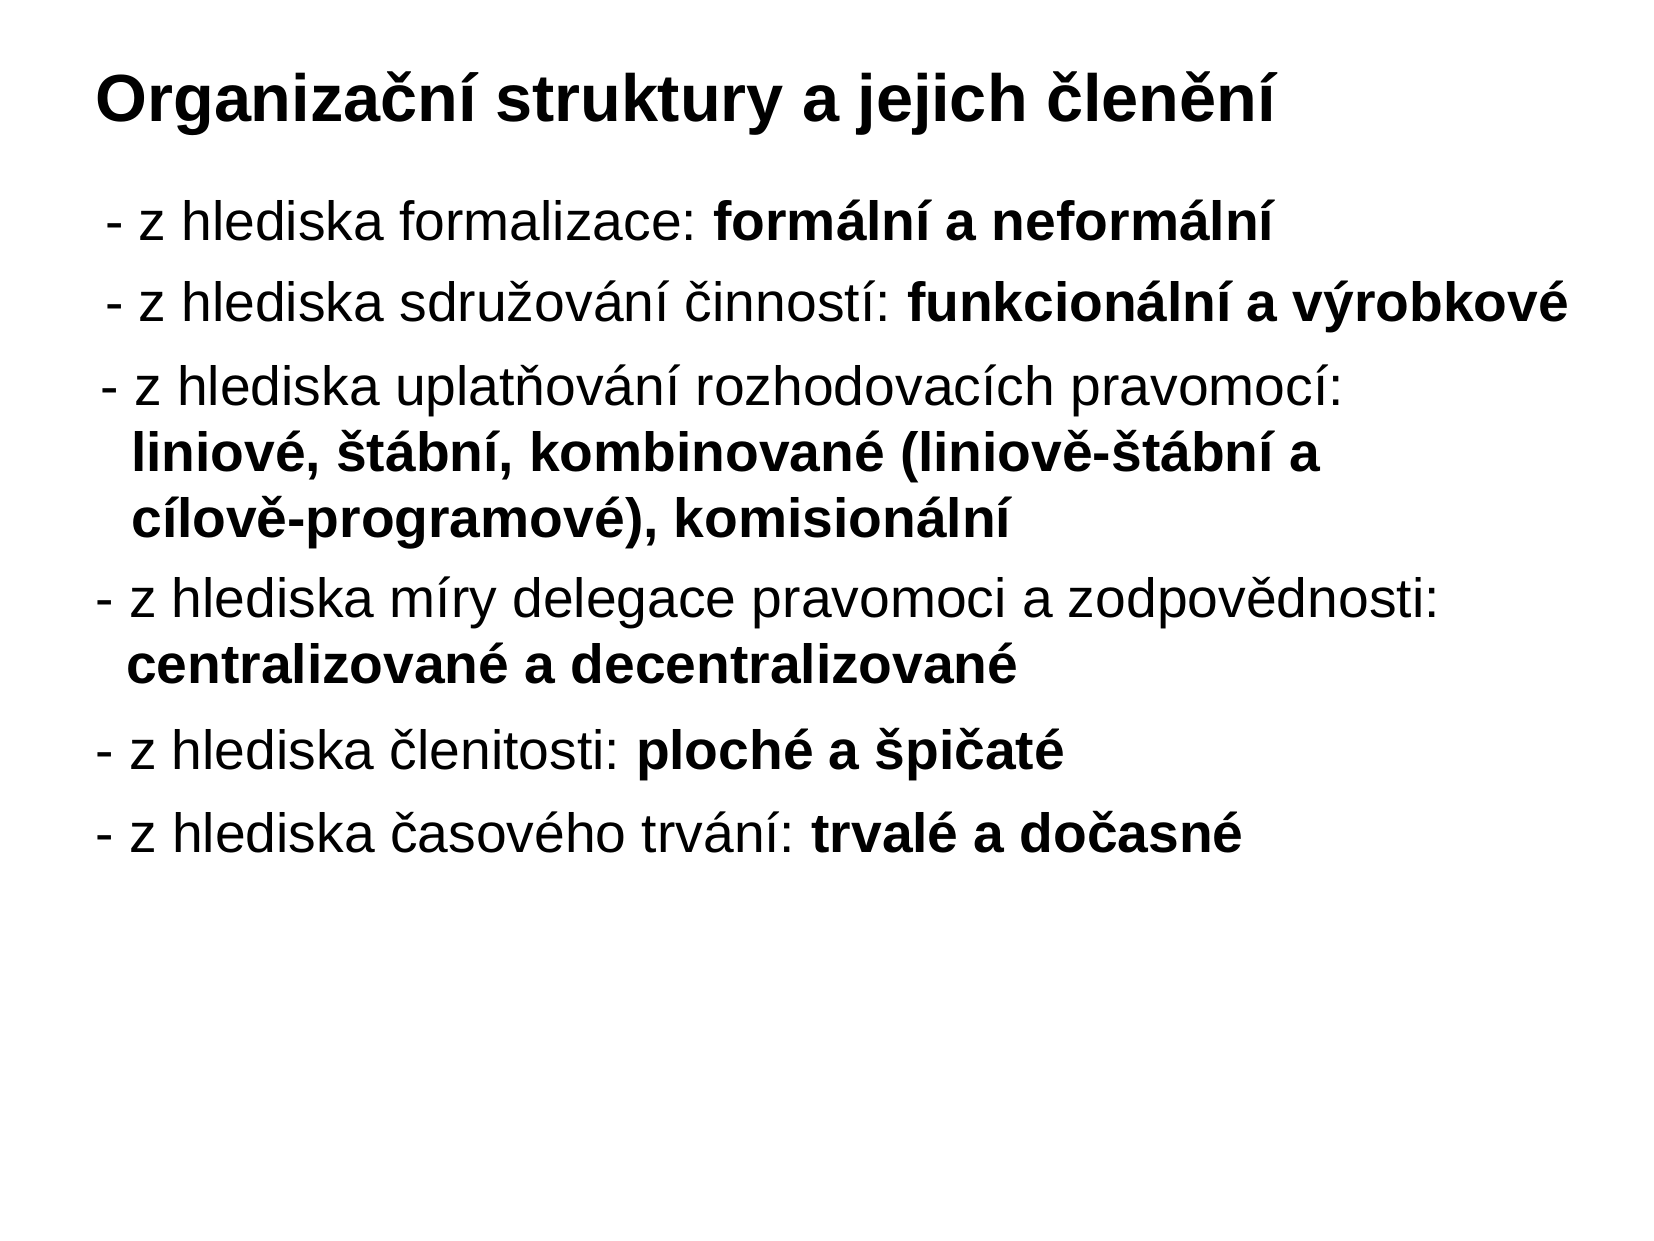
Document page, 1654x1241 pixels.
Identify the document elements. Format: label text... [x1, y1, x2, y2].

text_box Organizační struktury a jejich členění [45, 47, 1292, 143]
text_box - z hlediska časového trvání: trvalé a dočasné [45, 789, 1260, 872]
text_box - z hlediska míry delegace pravomoci a zodpovědnosti: centralizované a decentralizované [45, 554, 1472, 703]
text_box - z hlediska členitosti: ploché a špičaté [45, 706, 1081, 789]
text_box - z hlediska formalizace: formální a neformální [54, 177, 1290, 258]
text_box - z hlediska sdružování činností: funkcionální a výrobkové [54, 258, 1585, 341]
text_box - z hlediska uplatňování rozhodovacích pravomocí: liniové, štábní, kombinované (liniově-štábní a cílově-programové), komisionální [50, 342, 1376, 554]
